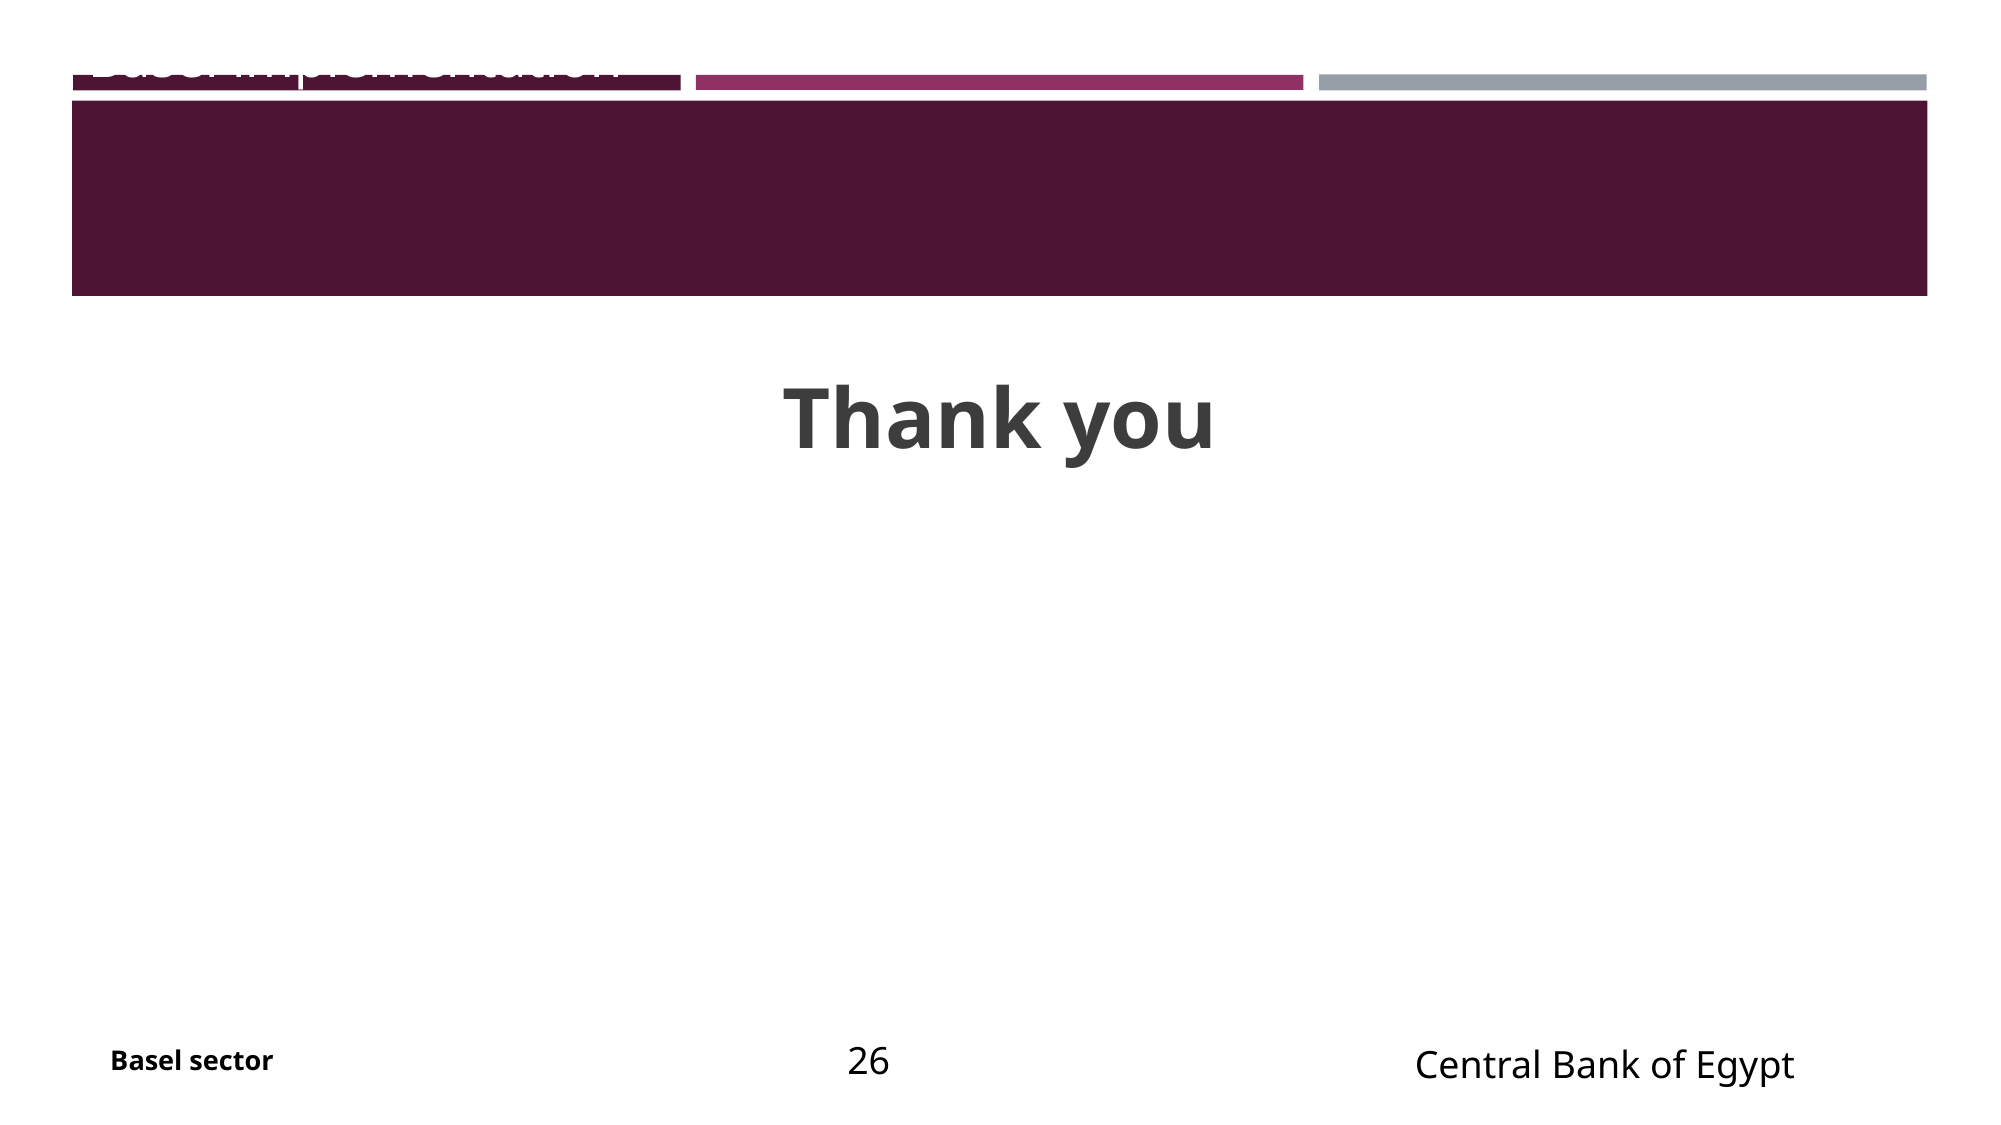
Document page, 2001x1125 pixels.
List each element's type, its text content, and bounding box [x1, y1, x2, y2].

slide_number <numéro> [832, 1029, 1006, 1090]
footer Central Bank of Egypt [1400, 1033, 1905, 1094]
list Thank you [95, 357, 1905, 962]
title Basel implementation [73, 17, 1922, 276]
